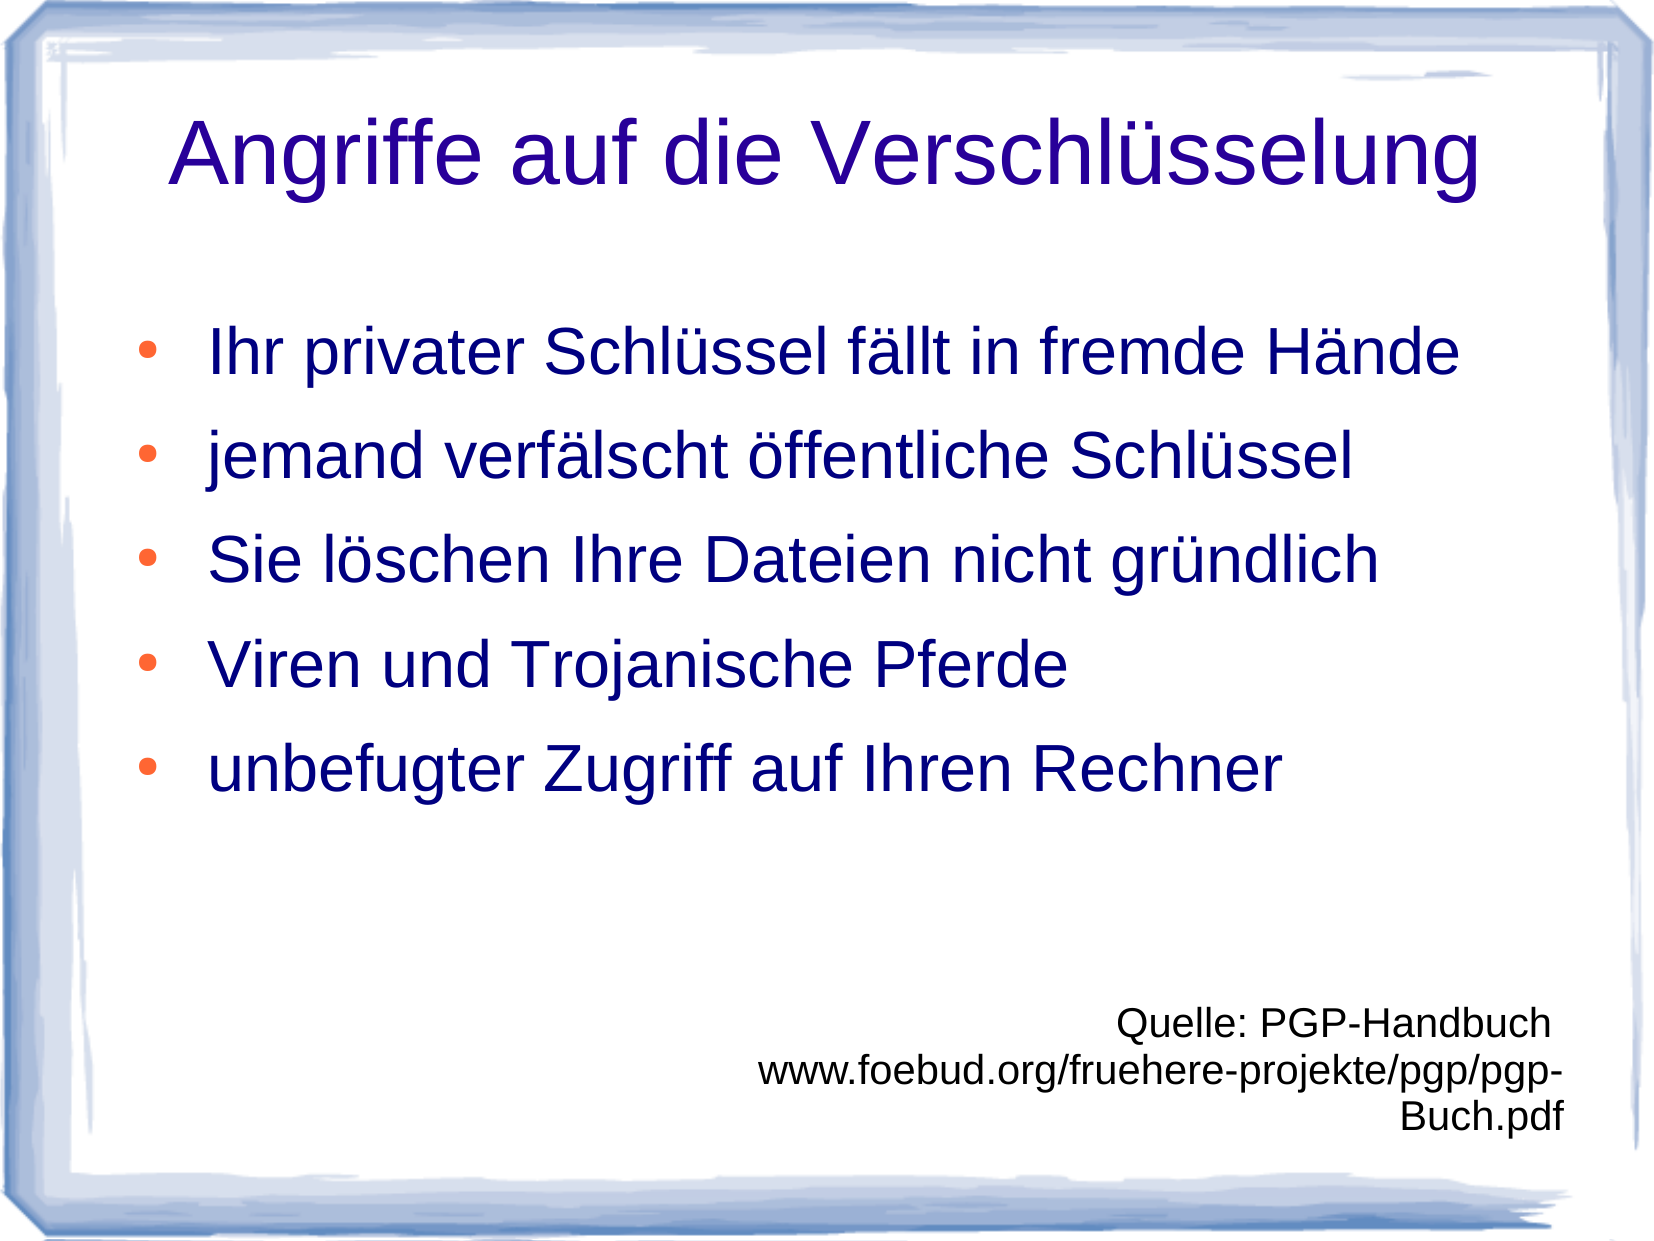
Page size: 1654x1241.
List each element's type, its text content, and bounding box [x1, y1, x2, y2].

picture [0, 0, 1654, 1241]
title Angriffe auf die Verschlüsselung [82, 49, 1571, 257]
list Ihr privater Schlüssel fällt in fremde Hände jemand verfälscht öffentliche Schlüssel Sie löschen Ihre Dateien nicht gründlich Viren und Trojanische Pferde unbefugter Zugriff auf Ihren Rechner [118, 313, 1542, 1028]
text_box Quelle: PGP-Handbuch www.foebud.org/fruehere-projekte/pgp/pgp-Buch.pdf [590, 992, 1579, 1173]
